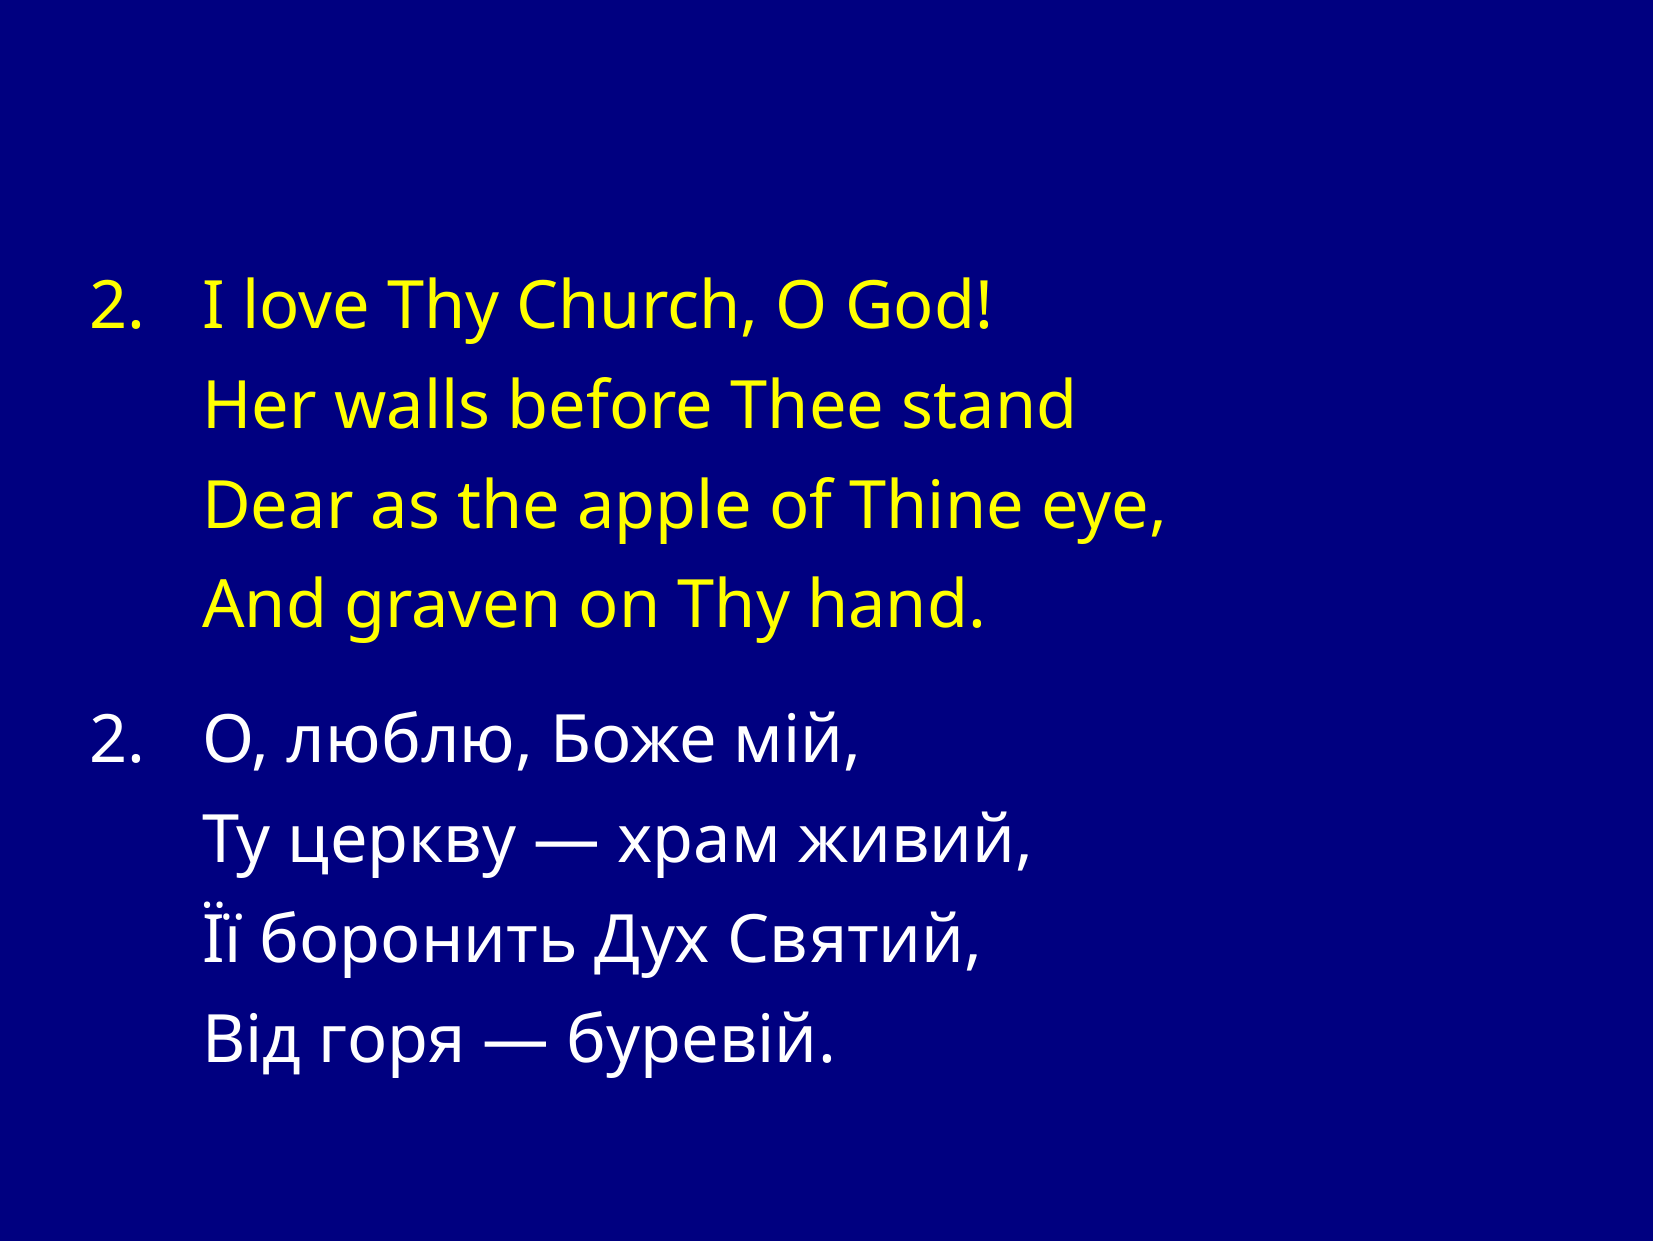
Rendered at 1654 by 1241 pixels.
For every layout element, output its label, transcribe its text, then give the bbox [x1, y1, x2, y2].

text_box 2. I love Thy Church, O God! Her walls before Thee stand Dear as the apple of Thine eye, And graven on Thy hand. [75, 150, 1576, 638]
text_box 2. О, люблю, Боже мій, Ту церкву ― храм живий, Її боронить Дух Святий, Від горя ― буревій. [75, 675, 1576, 1163]
